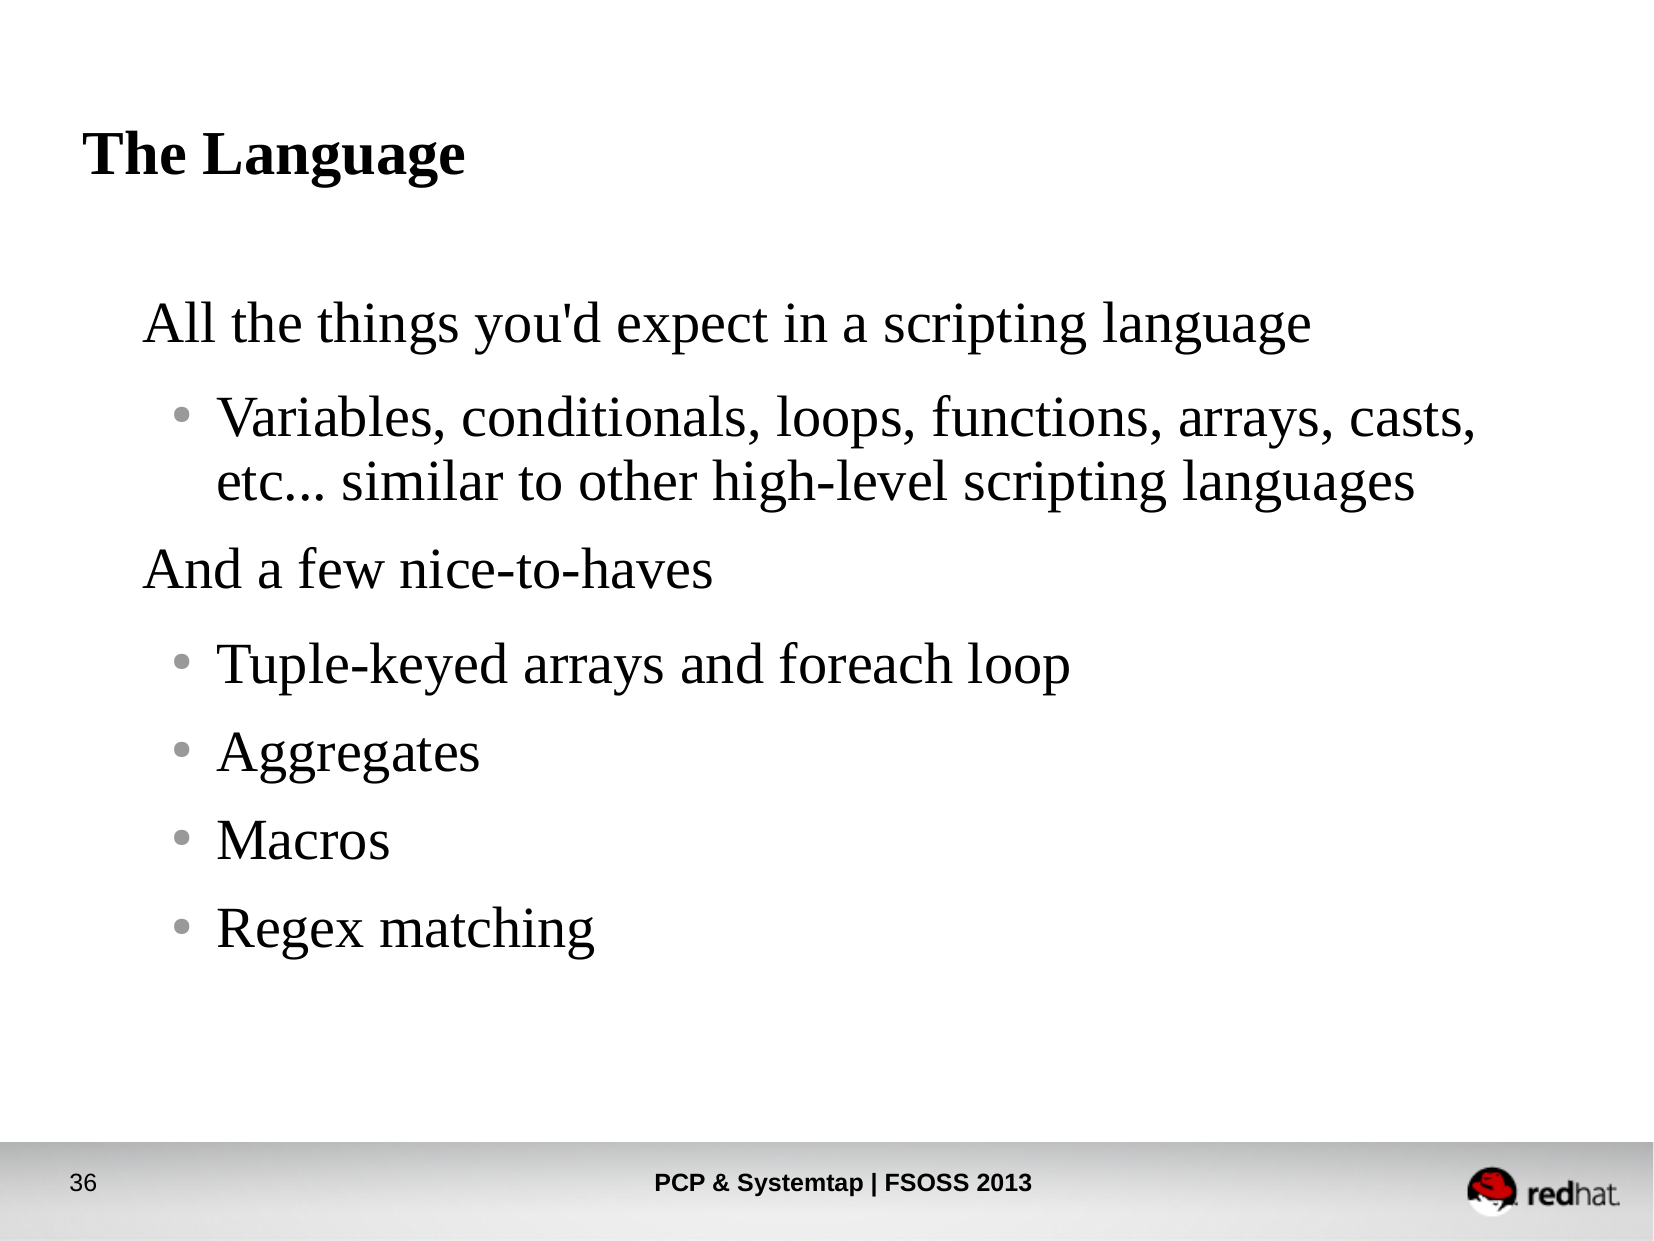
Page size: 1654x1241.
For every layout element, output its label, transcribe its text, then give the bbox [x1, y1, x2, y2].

picture [0, 1142, 1654, 1241]
title The Language [82, 49, 1571, 257]
list All the things you'd expect in a scripting language Variables, conditionals, loops, functions, arrays, casts, etc... similar to other high-level scripting languages And a few nice-to-haves Tuple-keyed arrays and foreach loop Aggregates Macros Regex matching [82, 290, 1538, 1094]
